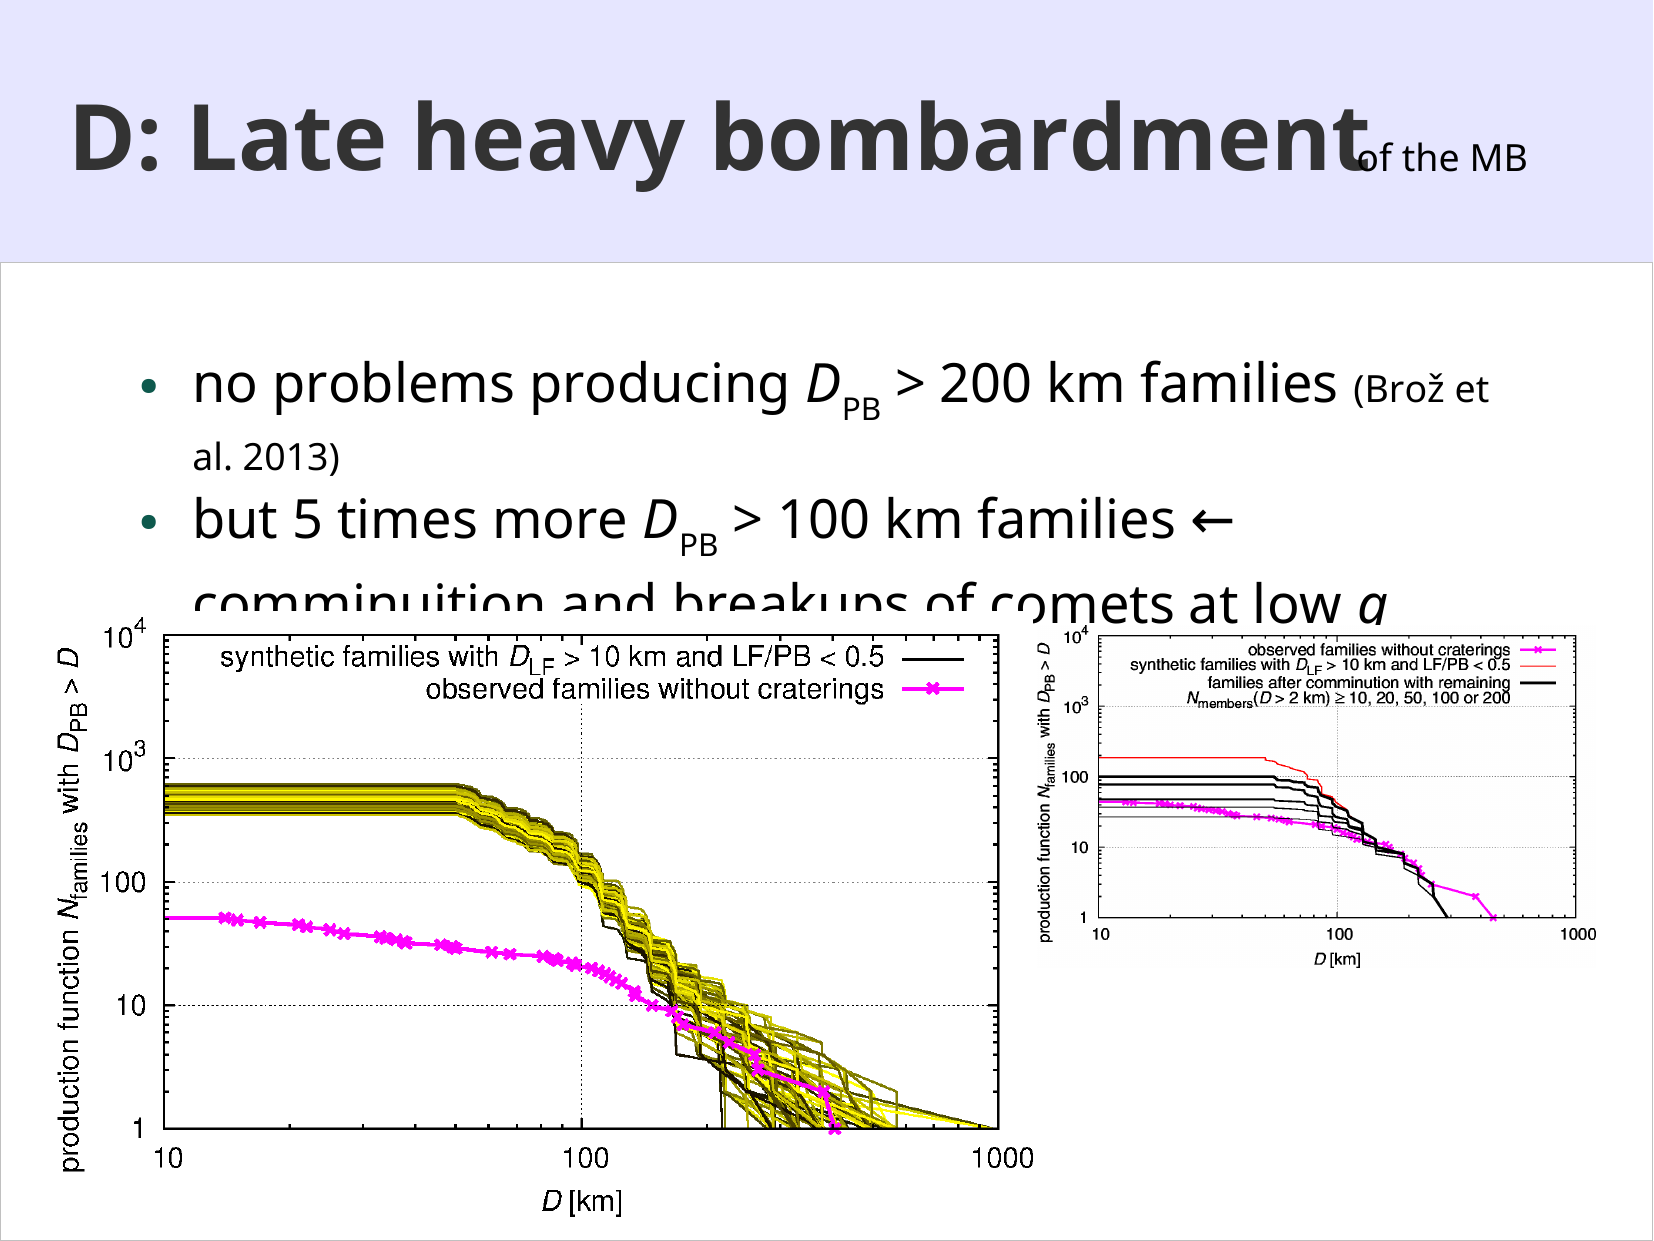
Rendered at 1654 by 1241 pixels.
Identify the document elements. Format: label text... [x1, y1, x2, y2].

picture [51, 611, 1033, 1218]
list no problems producing DPB > 200 km families (Brož et al. 2013) but 5 times more DPB > 100 km families ← comminuition and breakups of comets at low q [121, 344, 1534, 1065]
title D: Late heavy bombardment [14, 31, 1427, 239]
text_box of the MB [1341, 124, 1523, 184]
picture [1037, 625, 1596, 968]
